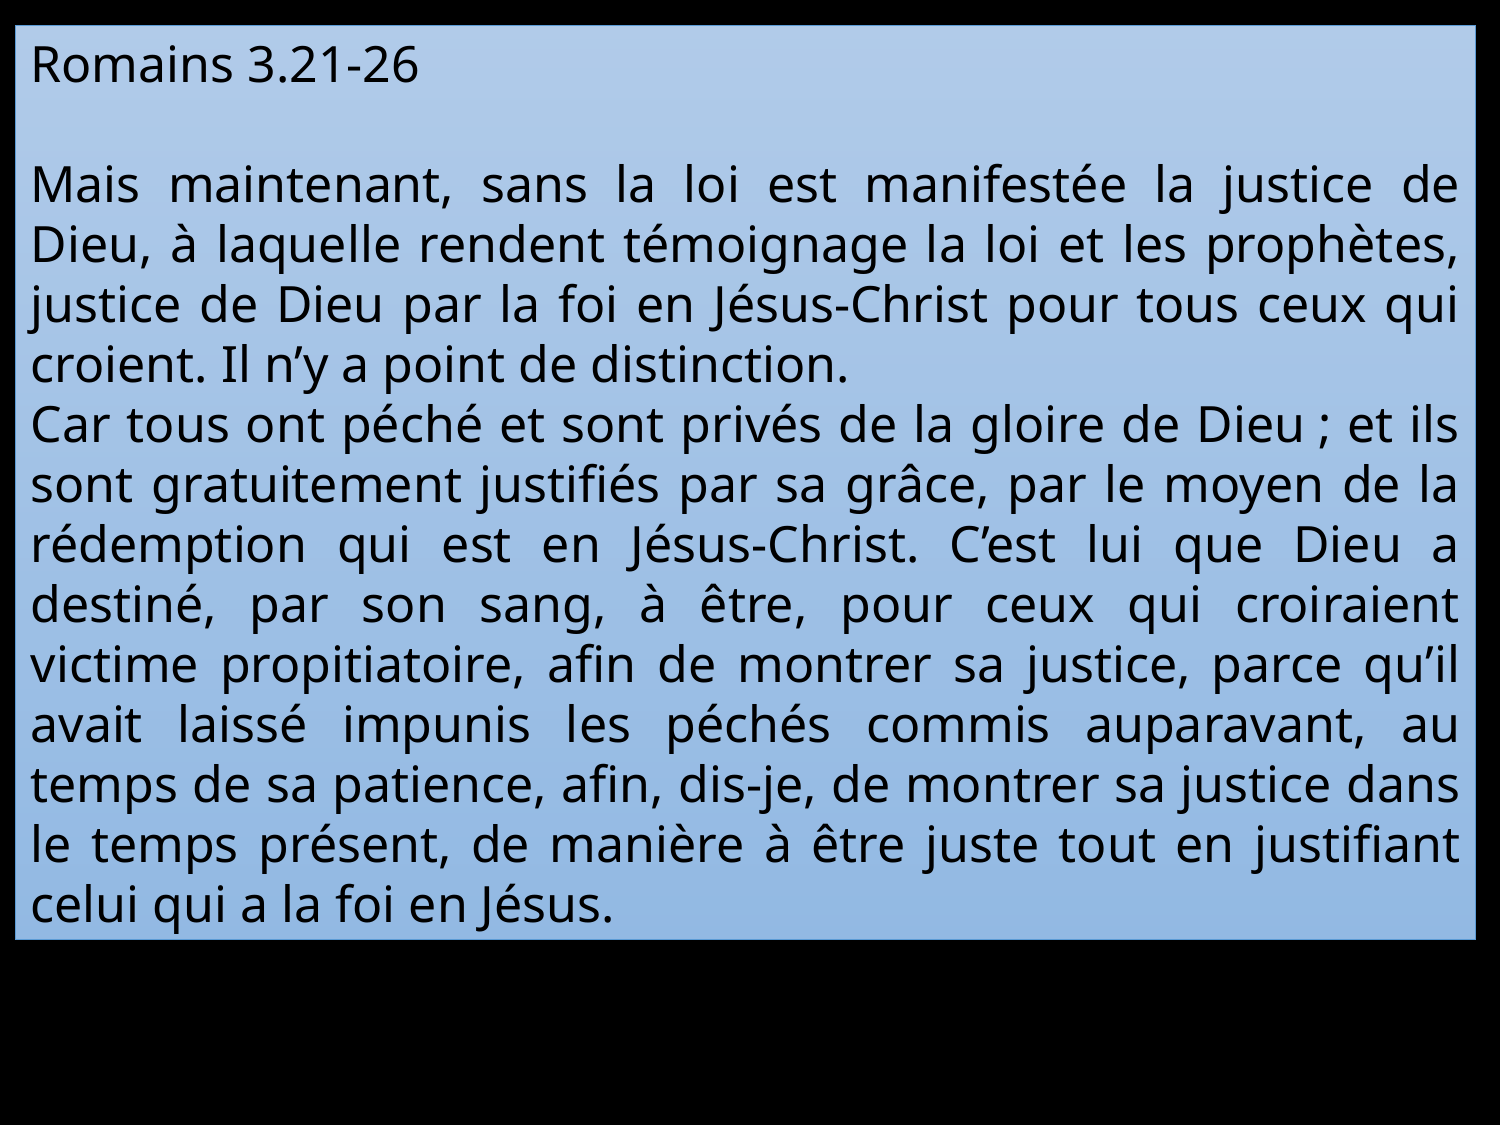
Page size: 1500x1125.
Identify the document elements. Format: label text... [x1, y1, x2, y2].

text_box Romains 3.21-26 Mais maintenant, sans la loi est manifestée la justice de Dieu, à laquelle rendent témoignage la loi et les prophètes, justice de Dieu par la foi en Jésus-Christ pour tous ceux qui croient. Il n’y a point de distinction. Car tous ont péché et sont privés de la gloire de Dieu ; et ils sont gratuitement justifiés par sa grâce, par le moyen de la rédemption qui est en Jésus-Christ. C’est lui que Dieu a destiné, par son sang, à être, pour ceux qui croiraient victime propitiatoire, afin de montrer sa justice, parce qu’il avait laissé impunis les péchés commis auparavant, au temps de sa patience, afin, dis-je, de montrer sa justice dans le temps présent, de manière à être juste tout en justifiant celui qui a la foi en Jésus. [15, 25, 1476, 940]
